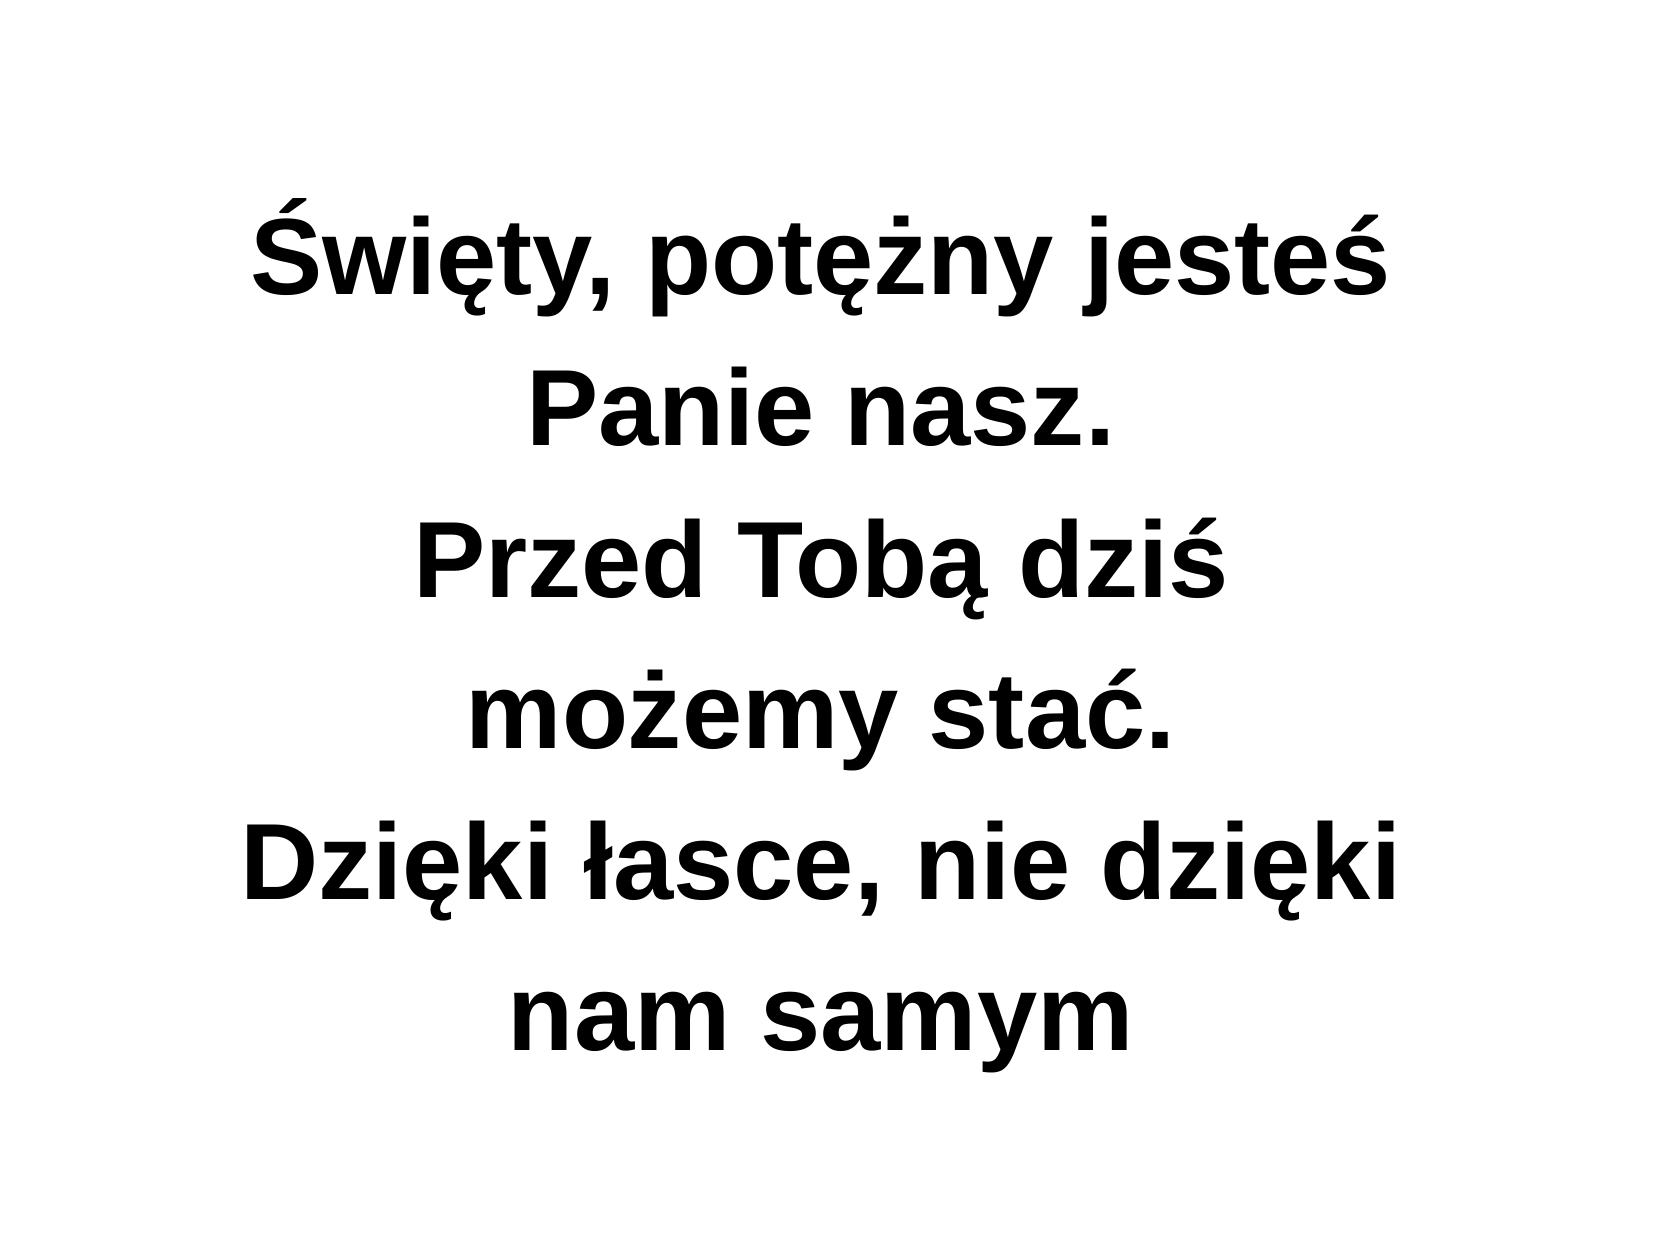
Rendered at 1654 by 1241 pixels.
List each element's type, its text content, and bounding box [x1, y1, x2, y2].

subtitle Święty, potężny jesteś Panie nasz. Przed Tobą dziś możemy stać. Dzięki łasce, nie dzięki nam samym [0, 0, 1642, 1241]
